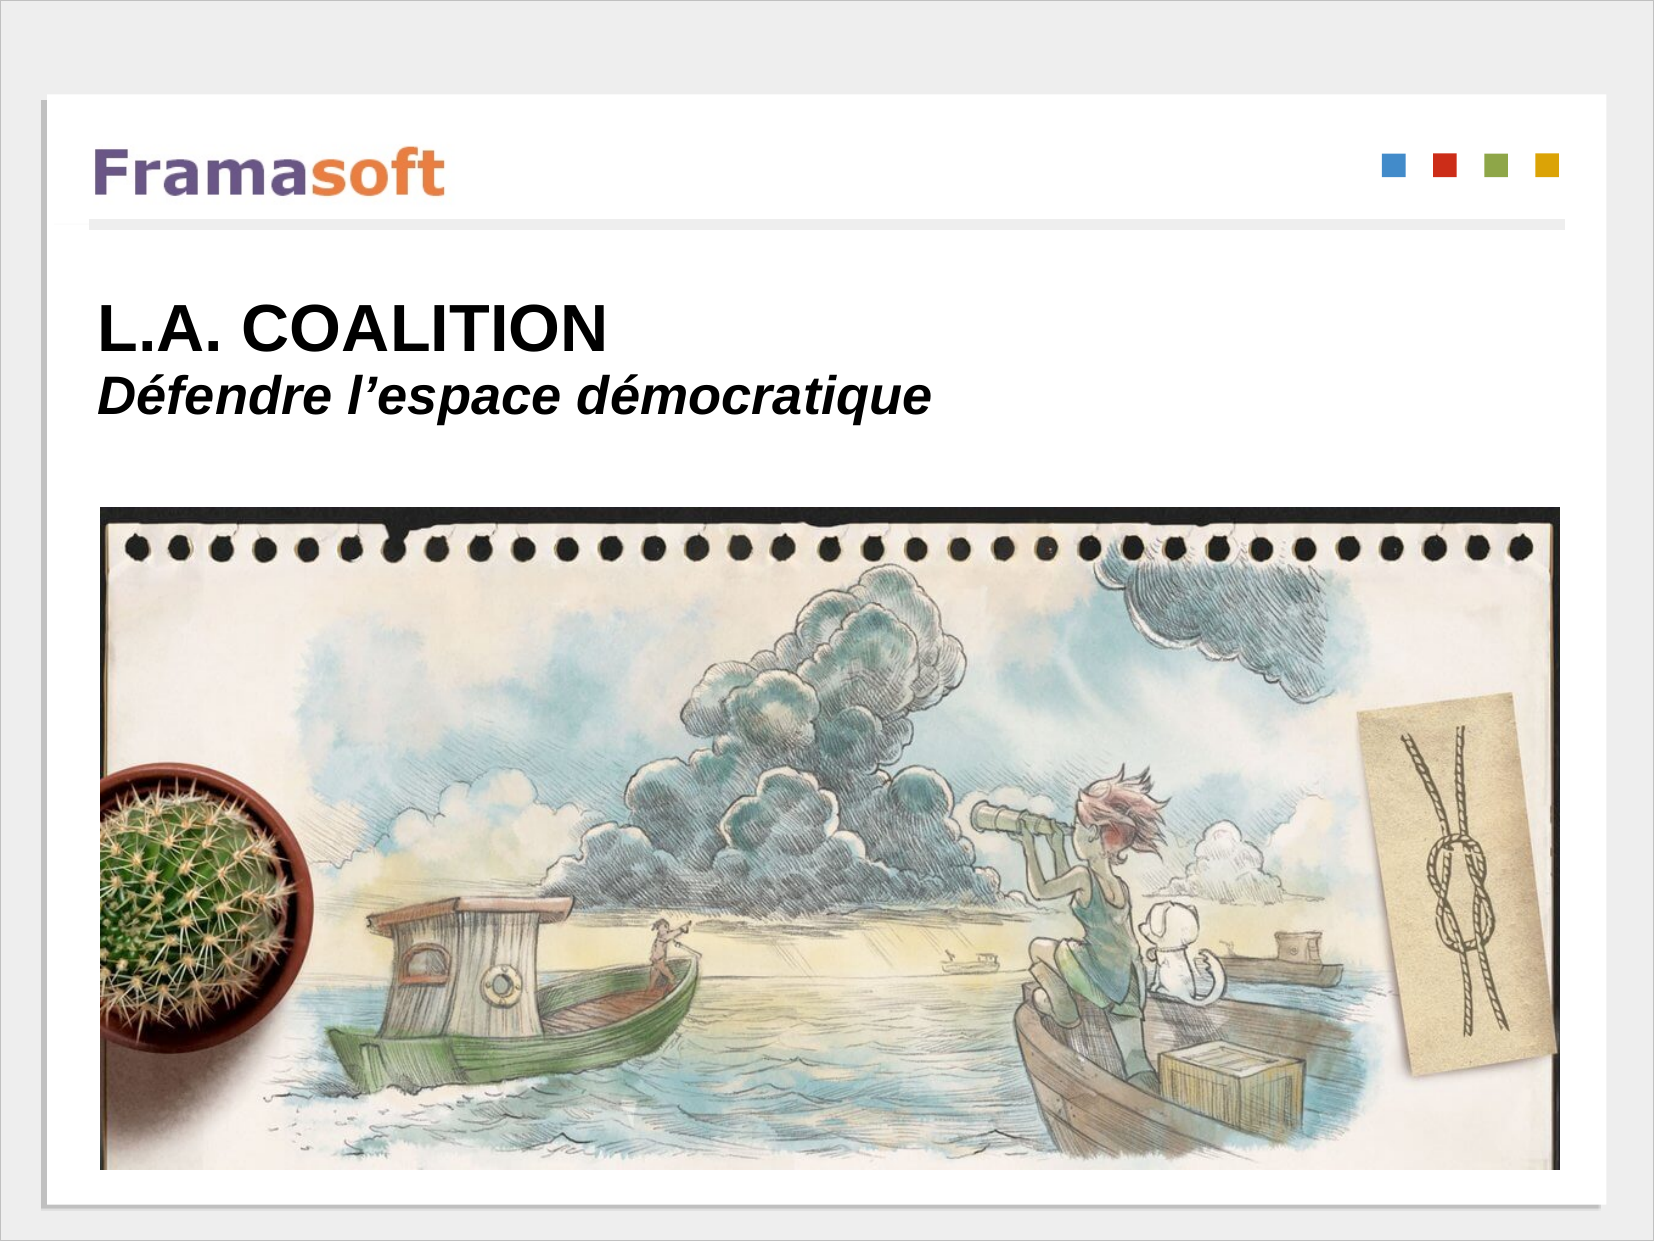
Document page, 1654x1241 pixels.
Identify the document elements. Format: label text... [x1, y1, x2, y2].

picture [54, 104, 508, 225]
text_box [0, 0, 1654, 1241]
text_box L.A. COALITION Défendre l’espace démocratique [82, 283, 1560, 434]
picture [100, 507, 1560, 1170]
